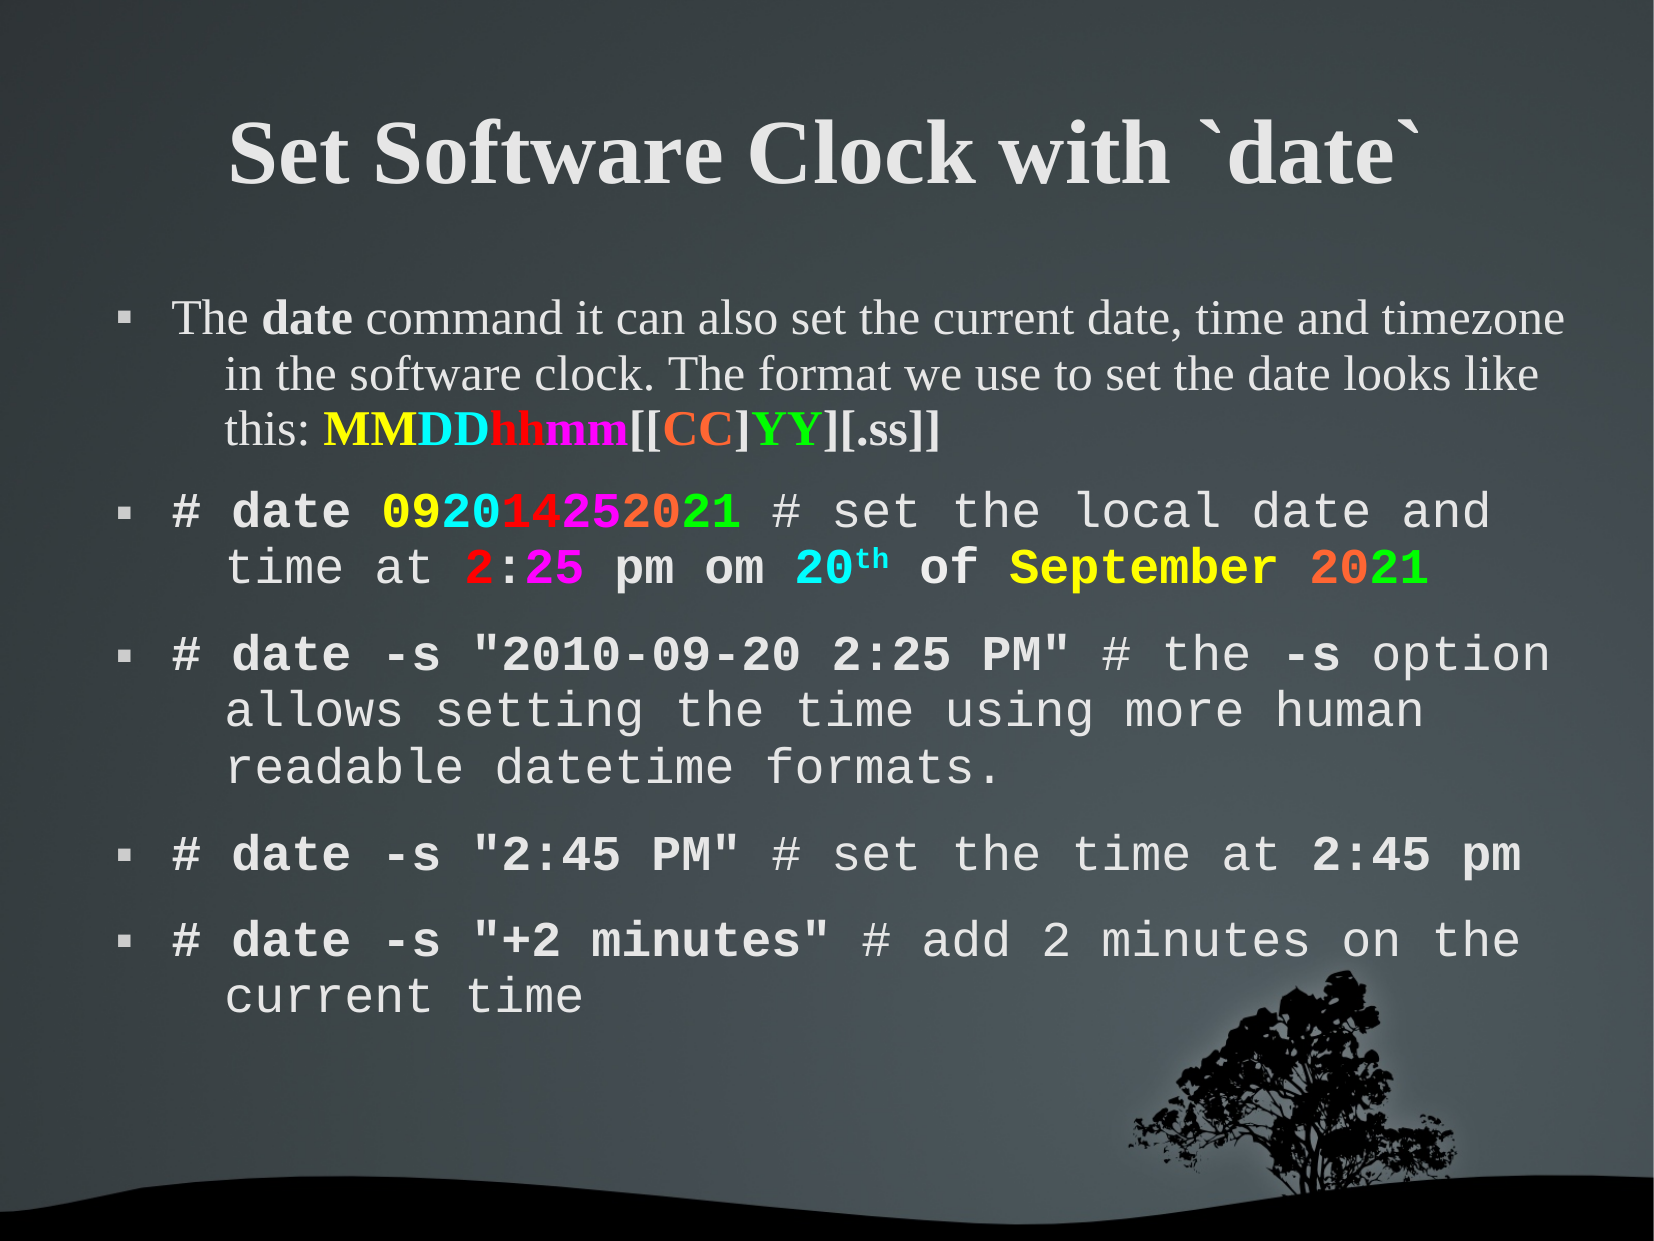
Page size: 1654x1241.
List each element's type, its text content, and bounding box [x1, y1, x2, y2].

picture [0, 0, 1654, 1241]
title Set Software Clock with `date` [82, 33, 1571, 273]
list The date command it can also set the current date, time and timezone in the software clock. The format we use to set the date looks like this: MMDDhhmm[[CC]YY][.ss]] # date 092014252021 # set the local date and time at 2:25 pm om 20th of September 2021 # date -s "2010-09-20 2:25 PM" # the -s option allows setting the time using more human readable datetime formats. # date -s "2:45 PM" # set the time at 2:45 pm # date -s "+2 minutes" # add 2 minutes on the current time [82, 290, 1571, 1109]
